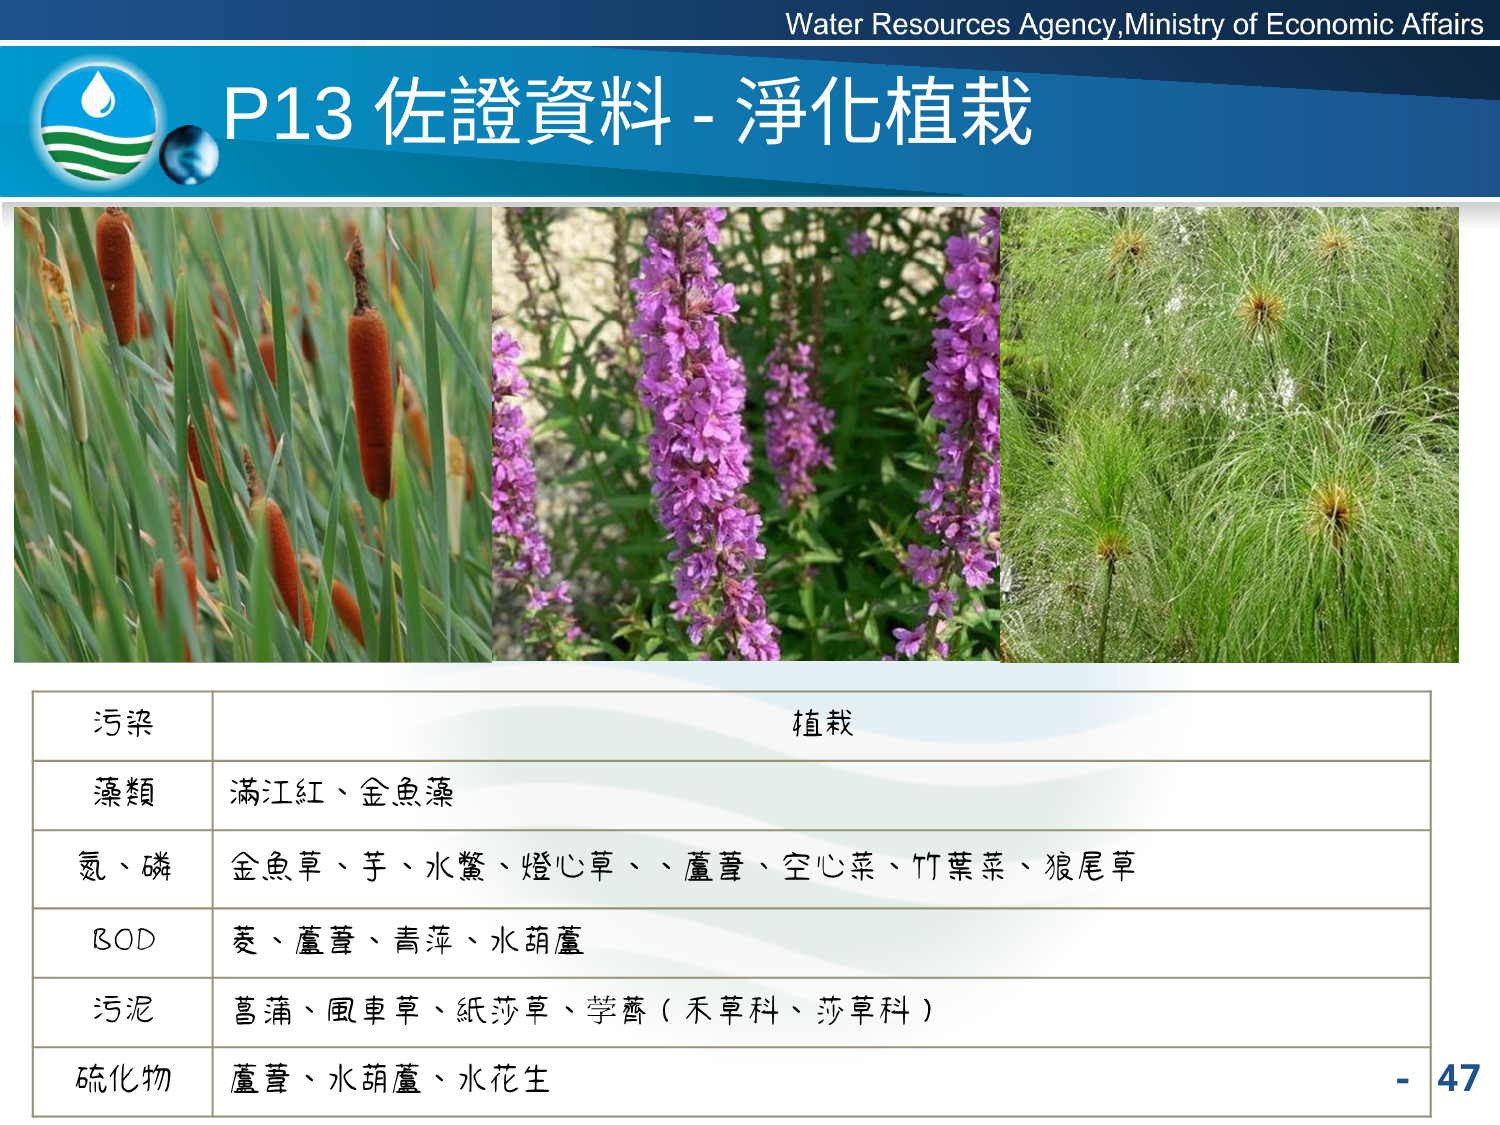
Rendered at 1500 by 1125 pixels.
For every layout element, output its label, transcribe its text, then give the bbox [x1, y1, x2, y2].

picture [14, 207, 1459, 1118]
title P13佐證資料-淨化植栽 [206, 38, 1247, 181]
picture [785, 2, 1484, 42]
picture [30, 55, 206, 192]
